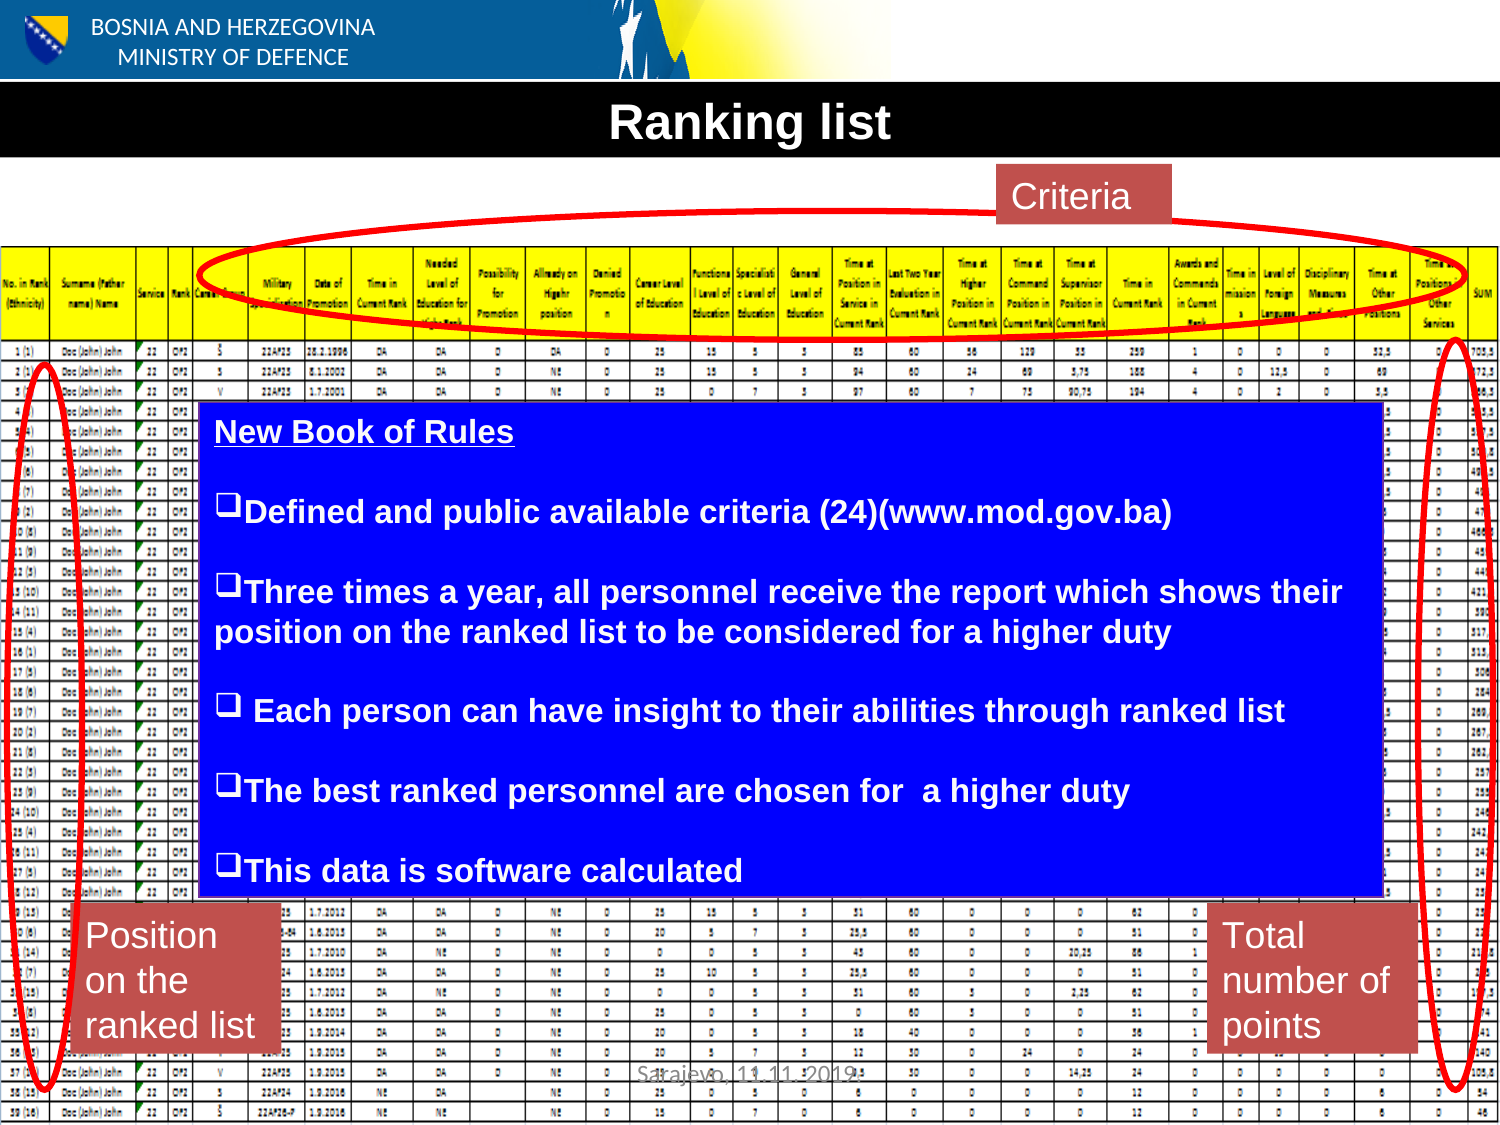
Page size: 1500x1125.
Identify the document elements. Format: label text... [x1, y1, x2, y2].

picture [203, 246, 1461, 336]
text_box New Book of Rules Defined and public available criteria (24)(www.mod.gov.ba) Three times a year, all personnel receive the report which shows their position on the ranked list to be considered for a higher duty Each person can have insight to their abilities through ranked list The best ranked personnel are chosen for a higher duty This data is software calculated [199, 402, 1383, 898]
picture [0, 246, 1500, 1125]
picture [0, 0, 1500, 79]
text_box Sarajevo, 11.11. 2019. [512, 1042, 988, 1103]
text_box Position on the ranked list [70, 903, 282, 1054]
text_box Ranking list [0, 81, 1500, 158]
text_box Criteria [996, 163, 1172, 225]
text_box Total number of points [1207, 903, 1419, 1054]
